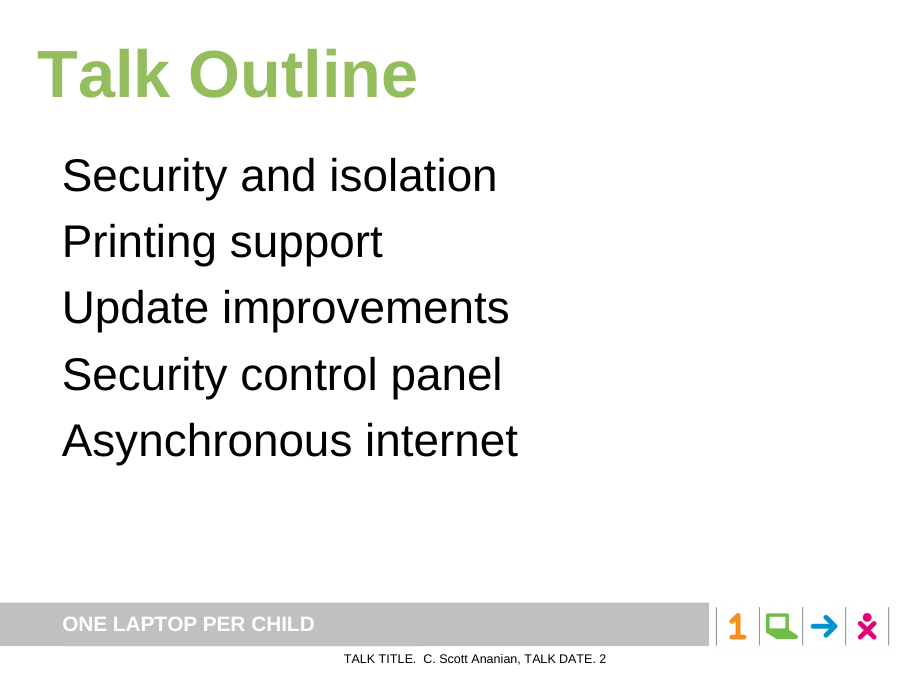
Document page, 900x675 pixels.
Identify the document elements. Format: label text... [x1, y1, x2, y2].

picture [844, 598, 898, 655]
list Security and isolation Printing support Update improvements Security control panel Asynchronous internet [61, 150, 844, 675]
title Talk Outline [37, 37, 856, 226]
